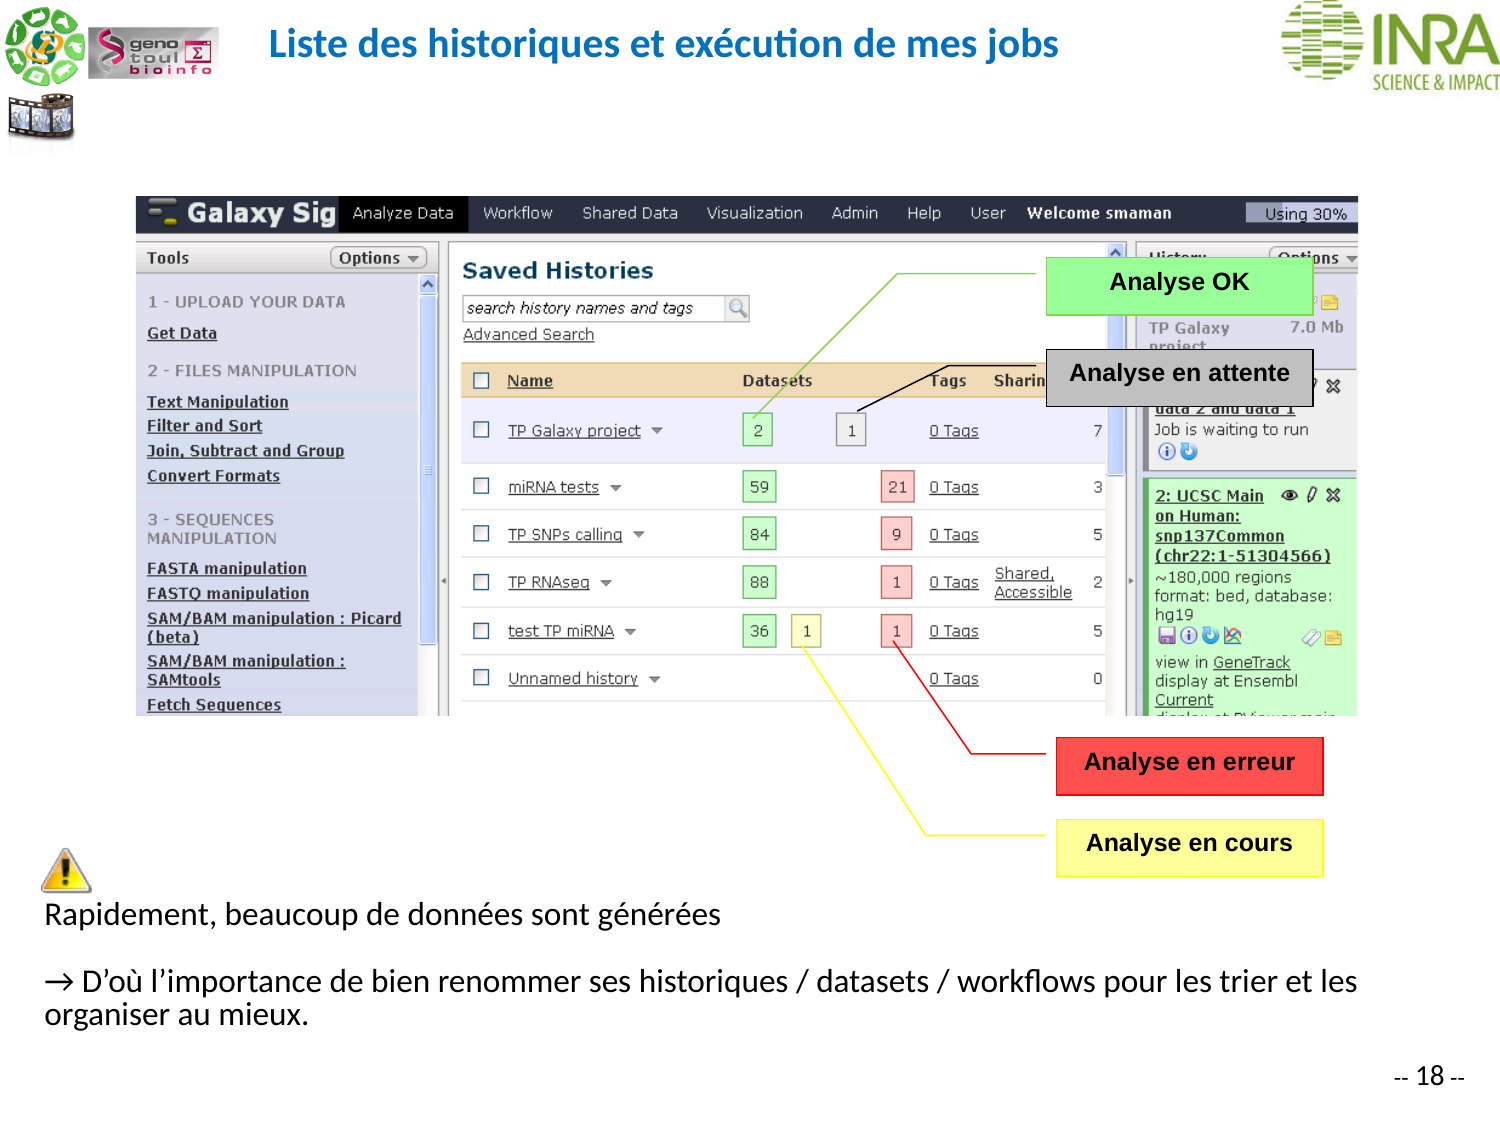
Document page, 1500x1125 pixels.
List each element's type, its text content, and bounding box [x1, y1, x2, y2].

text_box Analyse en erreur [1056, 738, 1323, 795]
picture [41, 845, 92, 897]
picture [88, 27, 219, 79]
text_box Liste des historiques et exécution de mes jobs [253, 19, 1270, 86]
picture [135, 196, 1359, 716]
picture [1281, 0, 1500, 110]
text_box Analyse en cours [1056, 819, 1323, 877]
text_box Analyse OK [1047, 258, 1313, 315]
text_box Rapidement, beaucoup de données sont générées → D’où l’importance de bien renommer ses historiques / datasets / workflows pour les trier et les organiser au mieux. [29, 893, 1477, 1113]
text_box Analyse en attente [1047, 349, 1313, 407]
picture [5, 89, 77, 161]
picture [5, 7, 85, 86]
